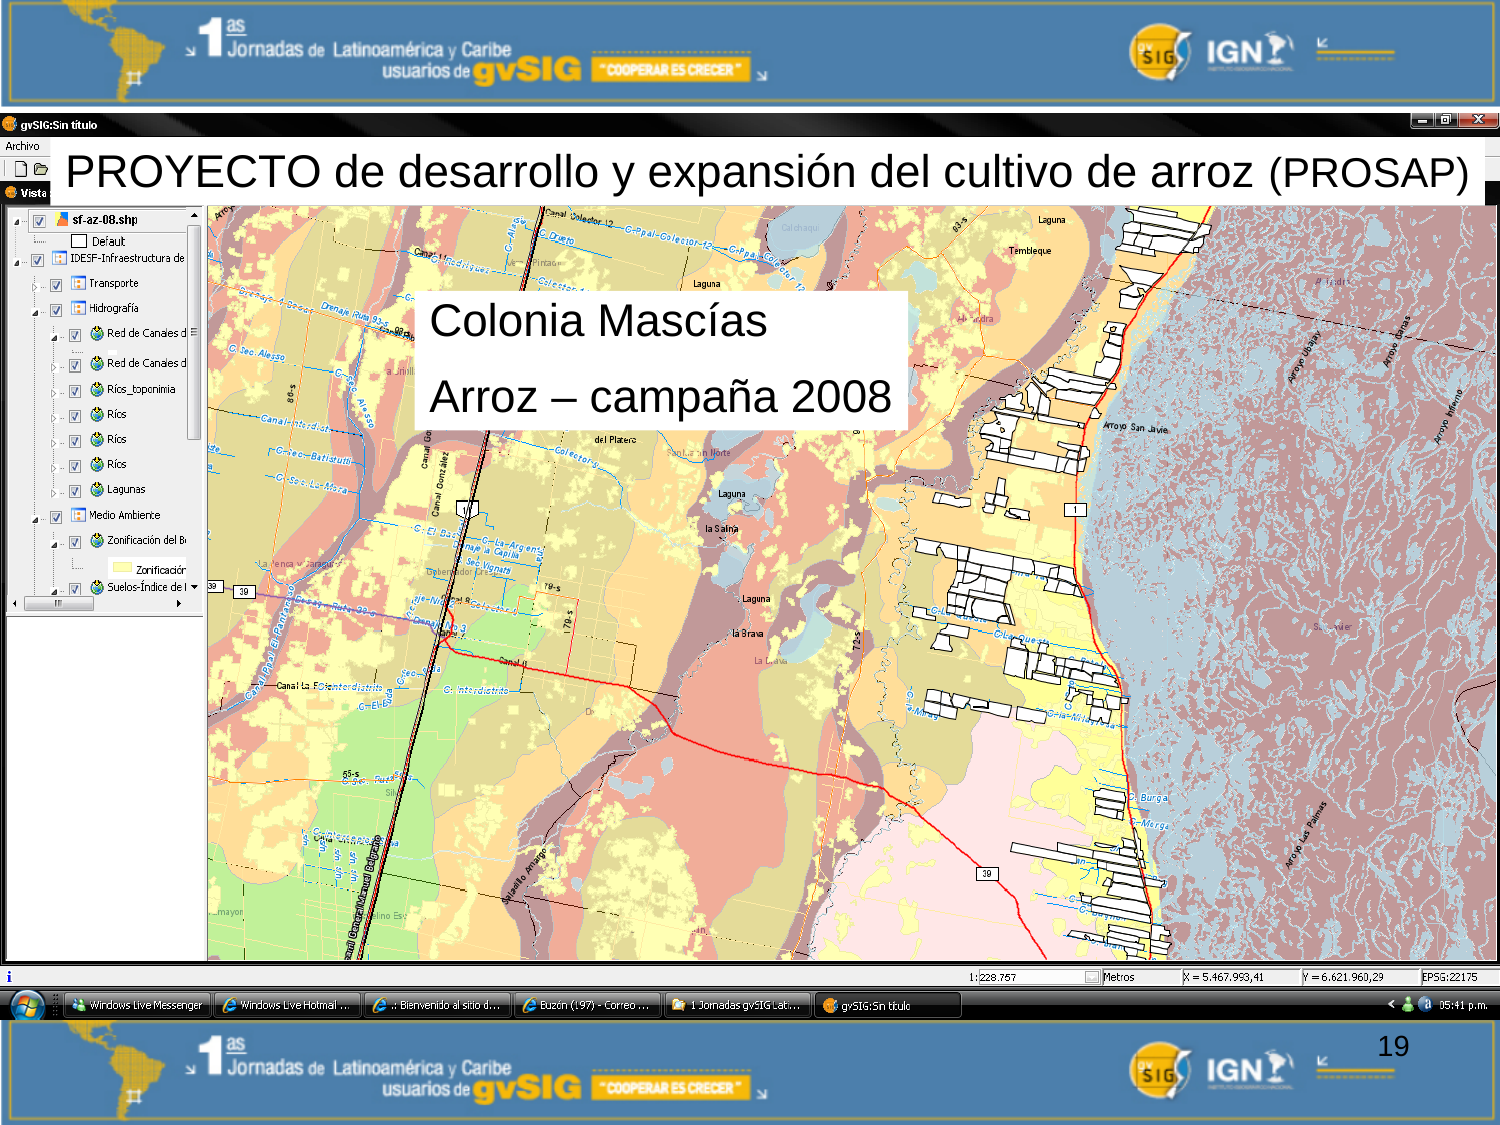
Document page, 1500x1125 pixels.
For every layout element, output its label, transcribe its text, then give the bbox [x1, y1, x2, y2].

picture [0, 0, 1500, 1125]
text_box PROYECTO de desarrollo y expansión del cultivo de arroz (PROSAP)‏ [50, 137, 1485, 206]
text_box Colonia Mascías Arroz – campaña 2008 [414, 290, 909, 431]
